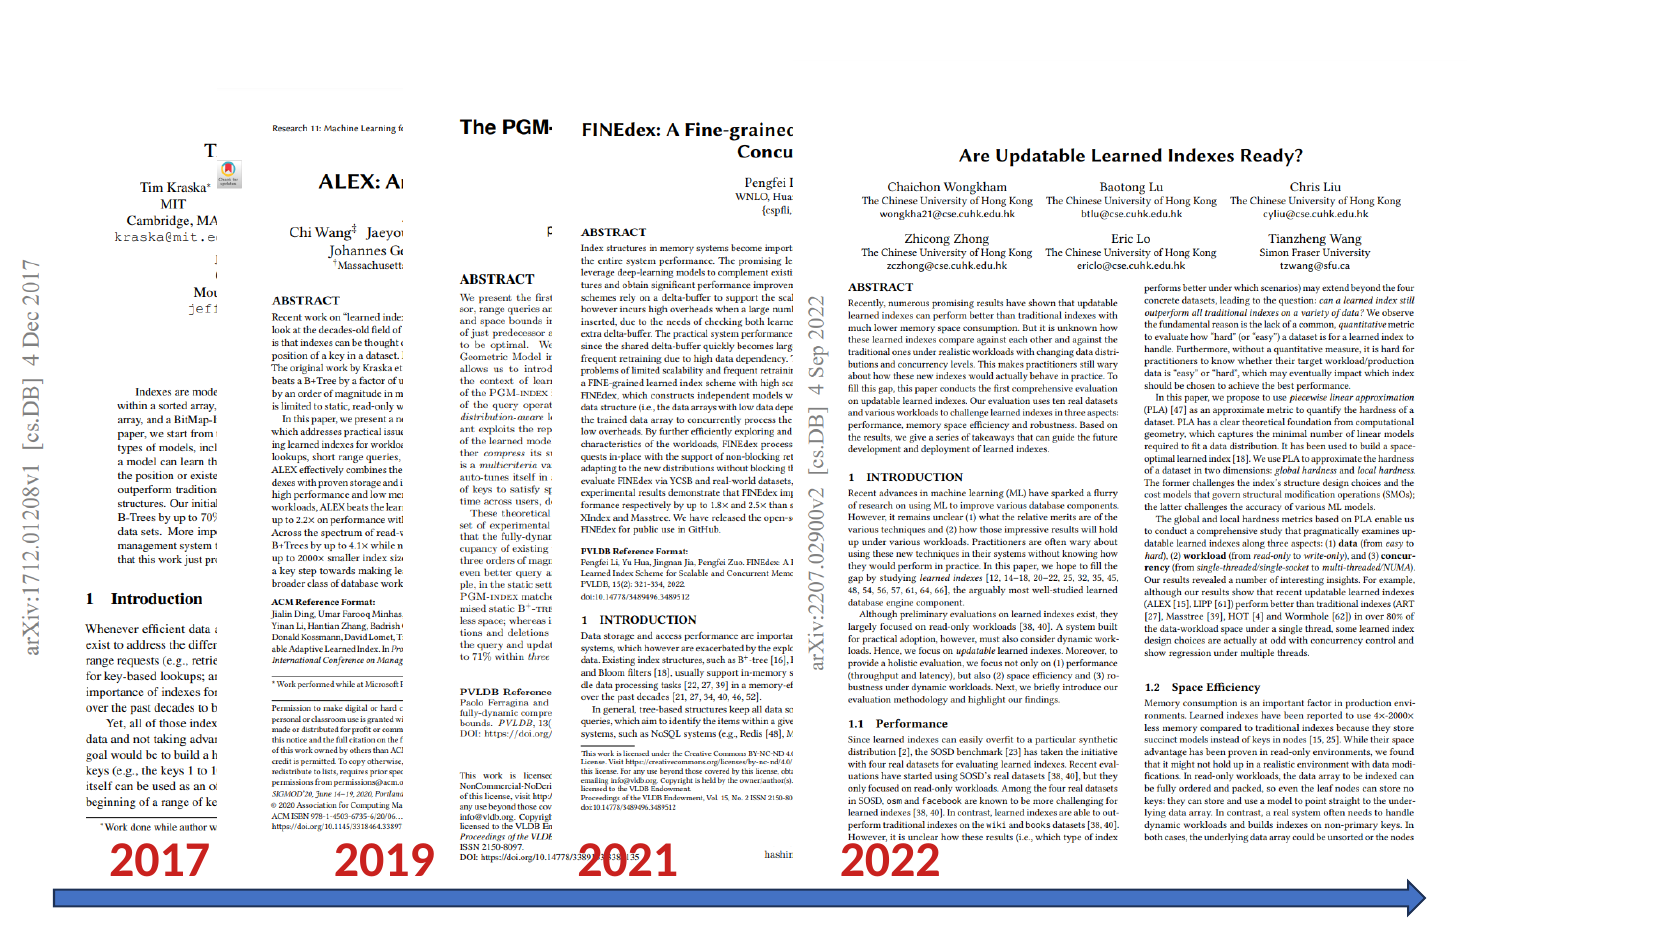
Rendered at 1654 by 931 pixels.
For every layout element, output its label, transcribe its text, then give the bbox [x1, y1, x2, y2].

text_box 2022 [825, 819, 956, 895]
text_box 2017 [94, 819, 226, 889]
text_box 2019 [319, 819, 450, 889]
picture [4, 29, 1467, 893]
text_box 2021 [562, 819, 694, 889]
text_box [53, 881, 1426, 915]
